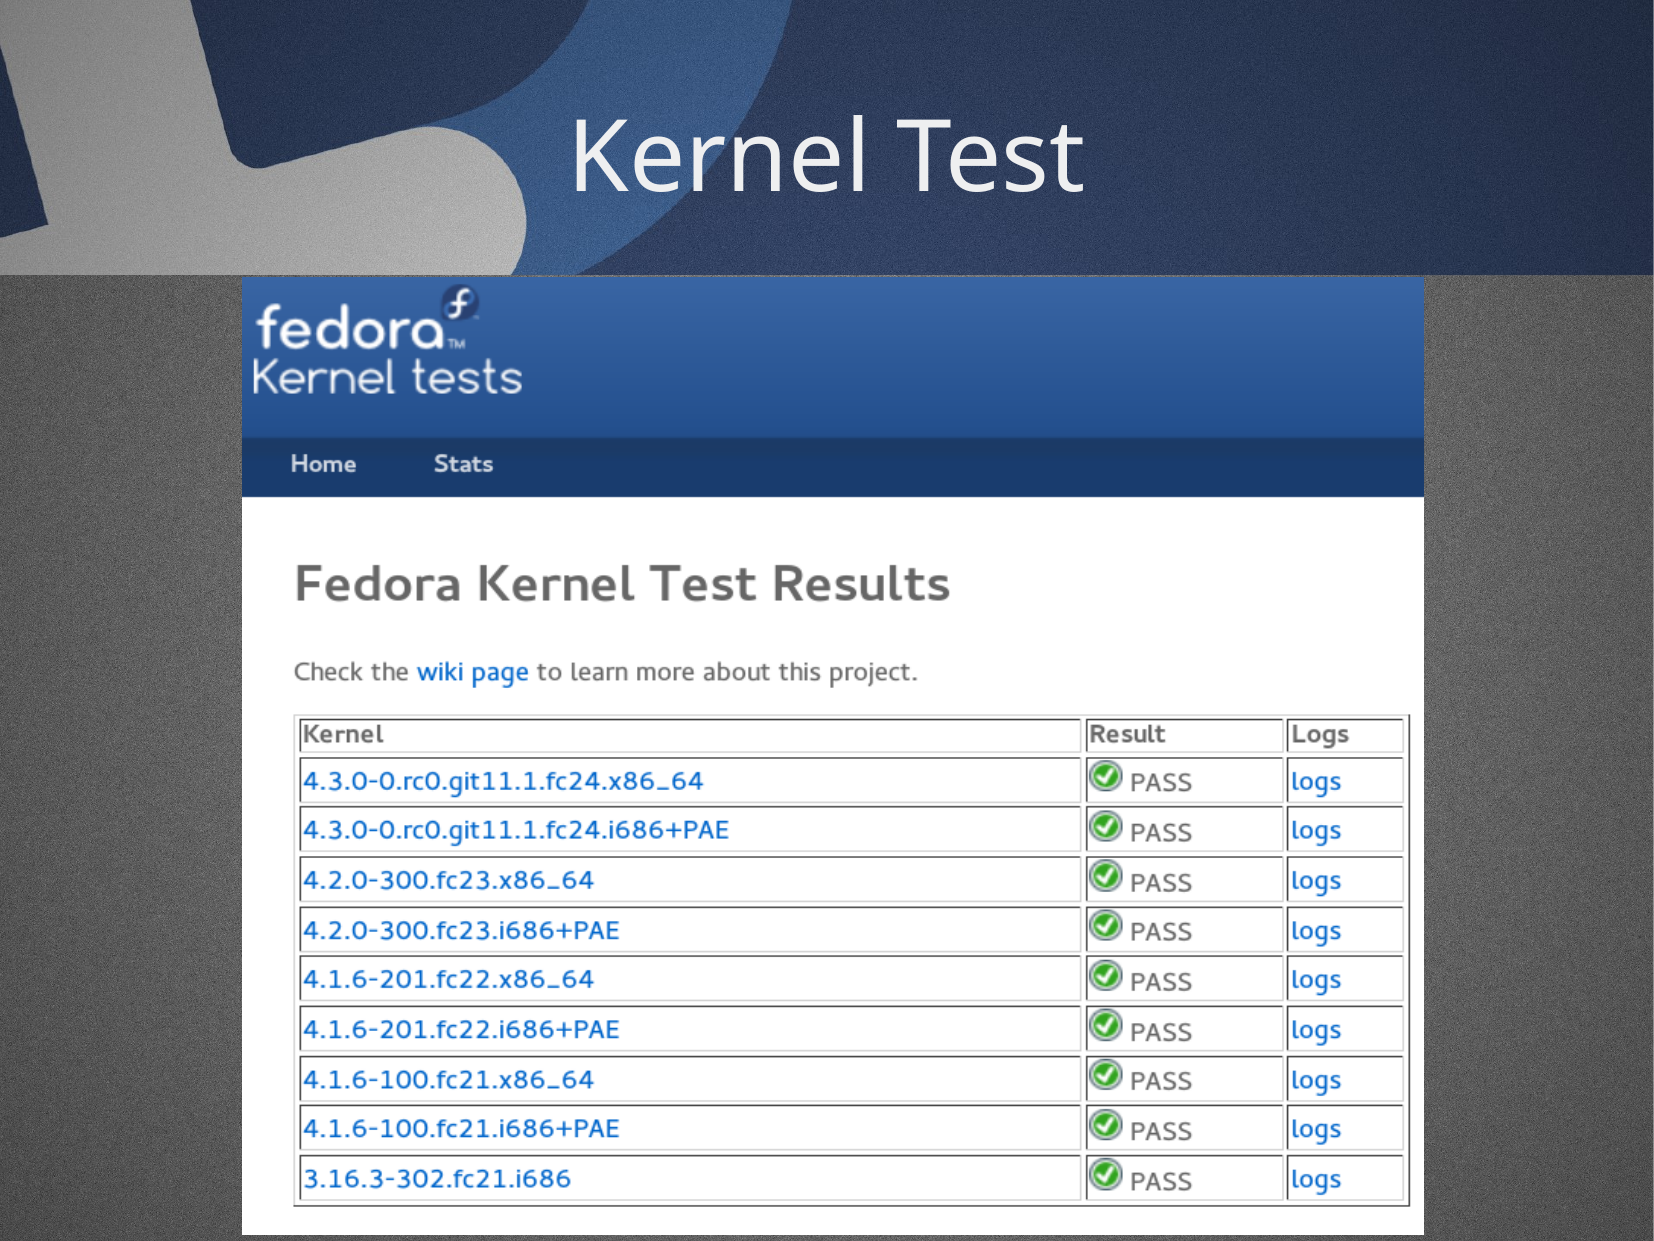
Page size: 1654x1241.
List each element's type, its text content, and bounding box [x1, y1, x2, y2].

title Kernel Test [82, 49, 1571, 257]
picture [0, 0, 1654, 1241]
